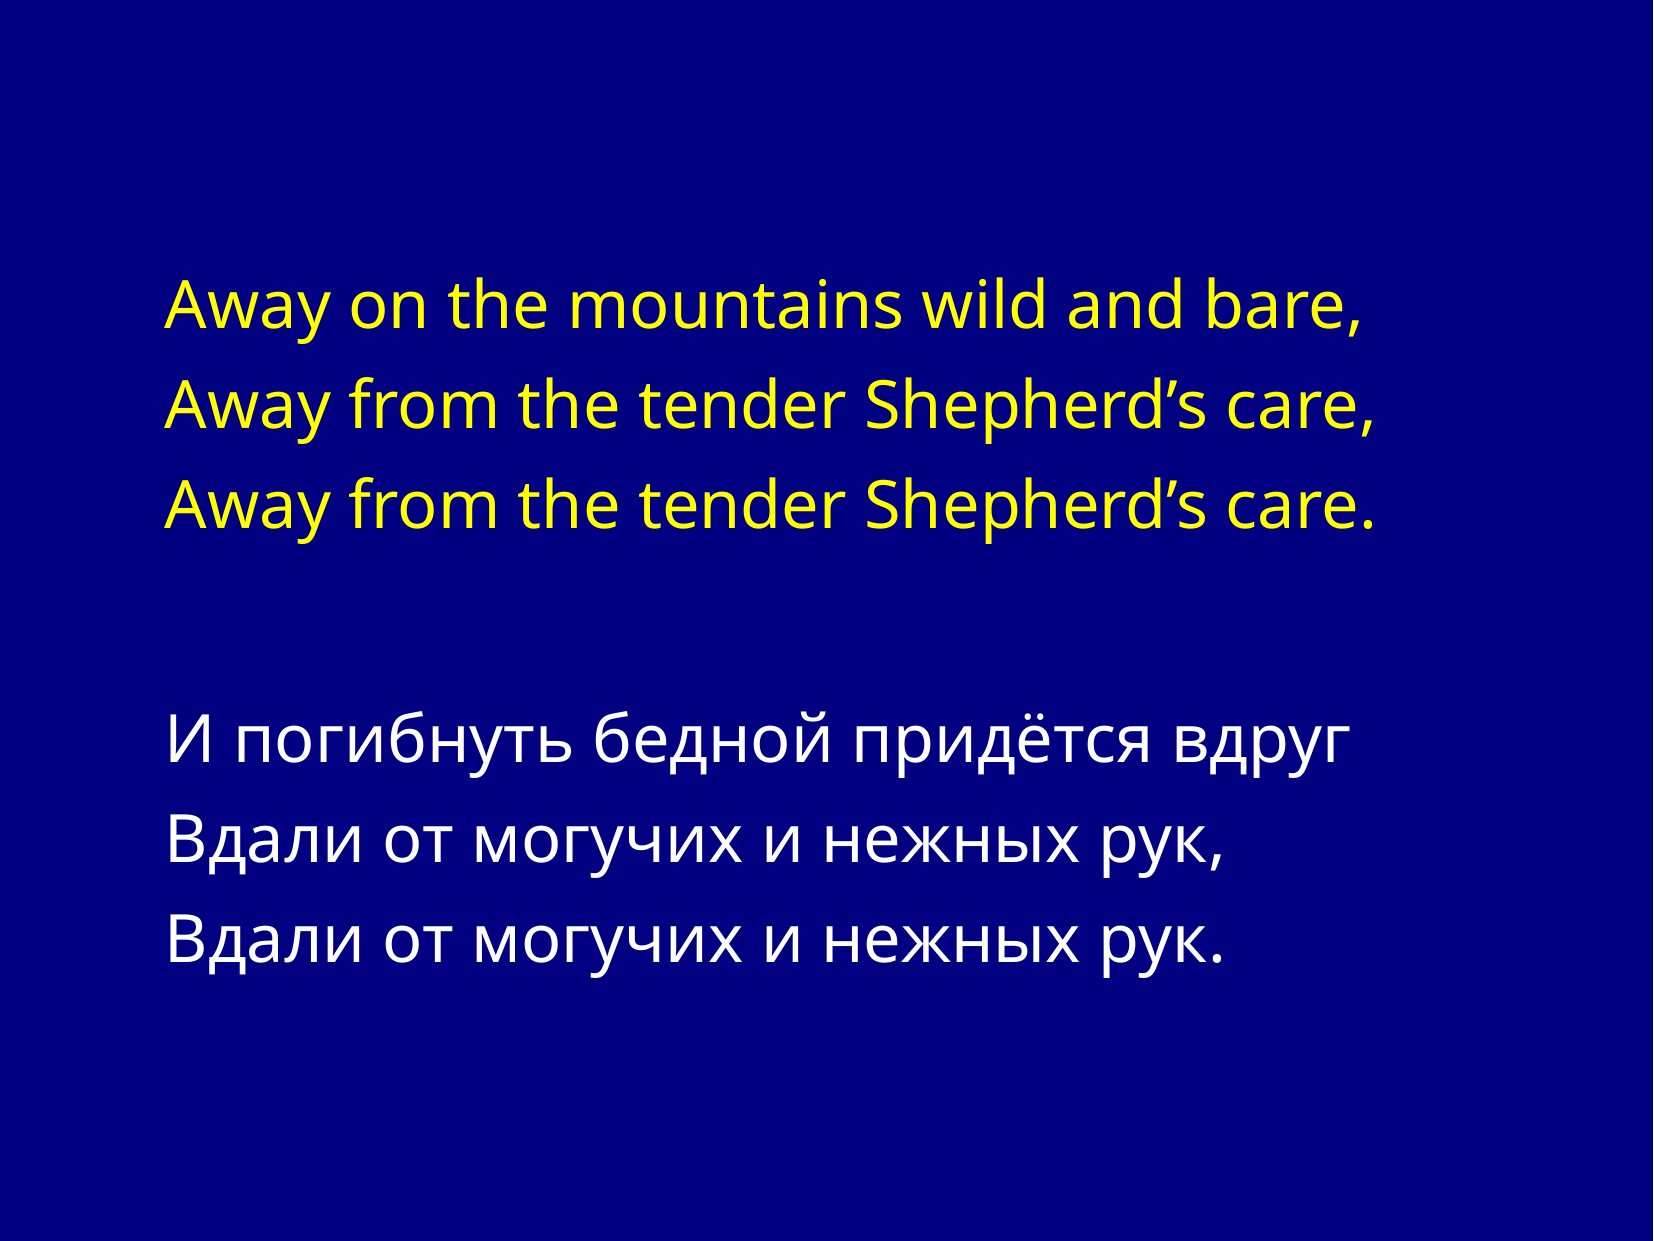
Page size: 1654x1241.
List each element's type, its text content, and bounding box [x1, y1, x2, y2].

text_box И погибнуть бедной придётся вдруг Вдали от могучих и нежных рук, Вдали от могучих и нежных рук. [37, 675, 1576, 1163]
text_box Away on the mountains wild and bare, Away from the tender Shepherd’s care, Away from the tender Shepherd’s care. [37, 150, 1651, 638]
